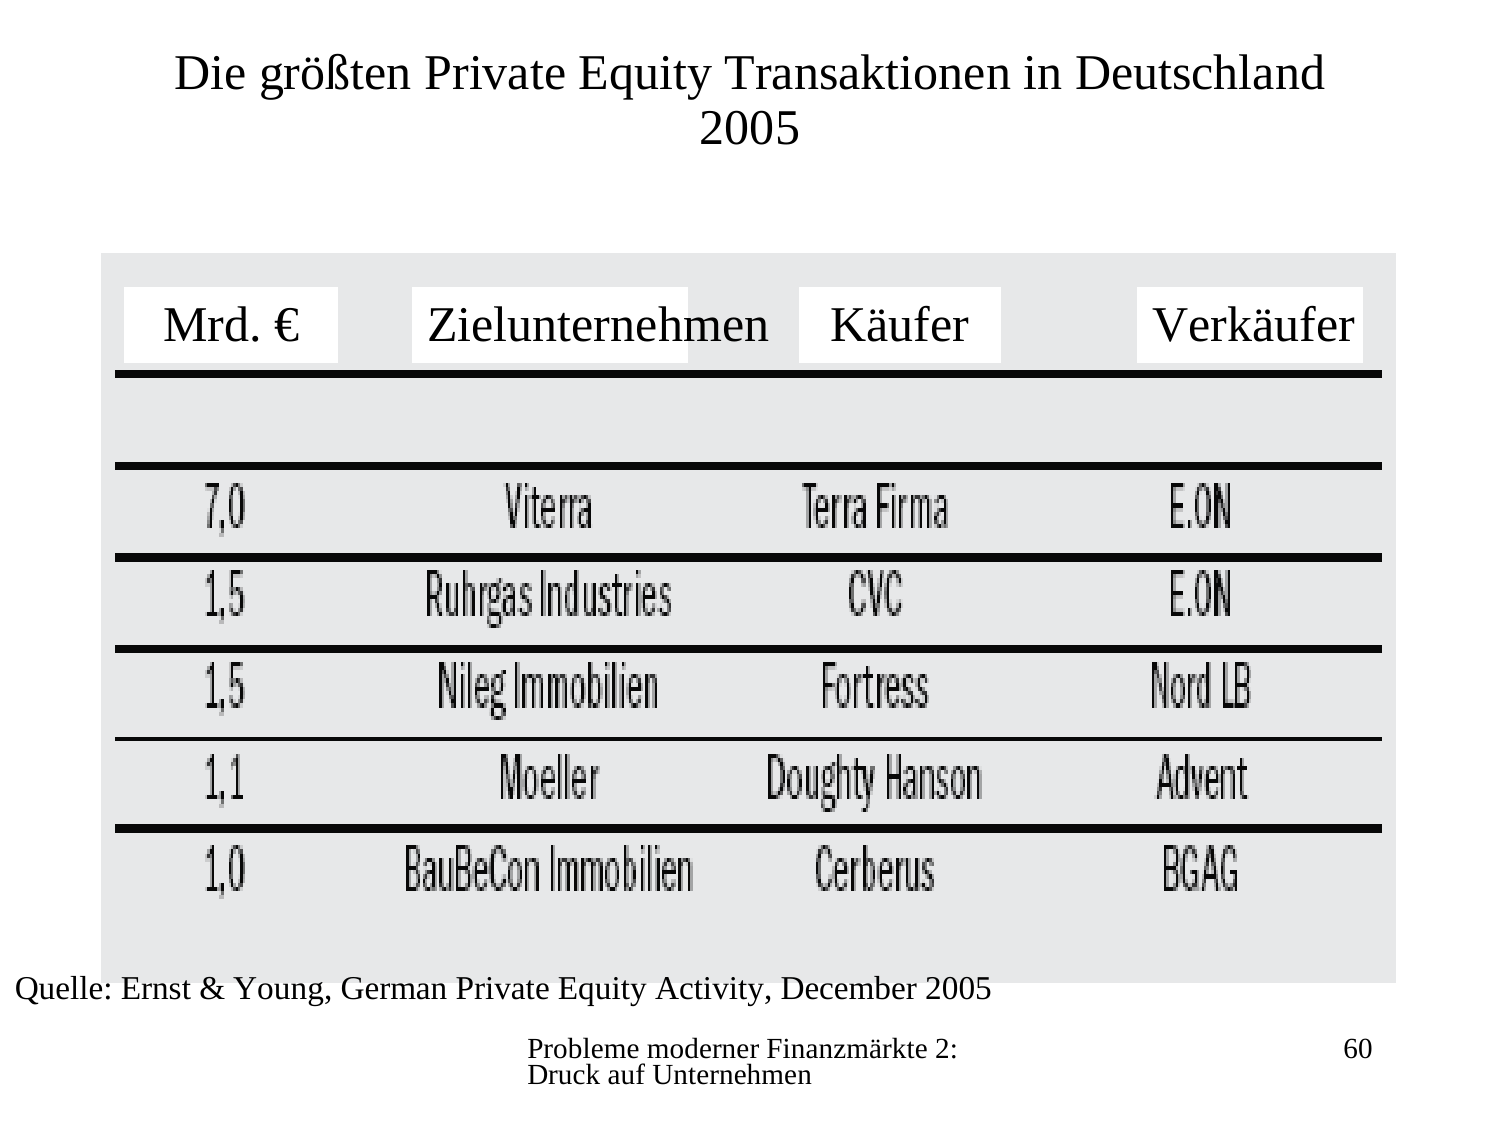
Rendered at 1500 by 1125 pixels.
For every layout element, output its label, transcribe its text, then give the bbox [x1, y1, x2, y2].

text_box Zielunternehmen [412, 287, 688, 363]
text_box Mrd. € [125, 287, 338, 363]
picture [87, 187, 1413, 1026]
text_box Verkäufer [1137, 287, 1363, 363]
text_box Die größten Private Equity Transaktionen in Deutschland 2005 [150, 37, 1351, 164]
text_box Käufer [800, 287, 1000, 363]
text_box Quelle: Ernst & Young, German Private Equity Activity, December 2005 [0, 962, 1326, 1015]
